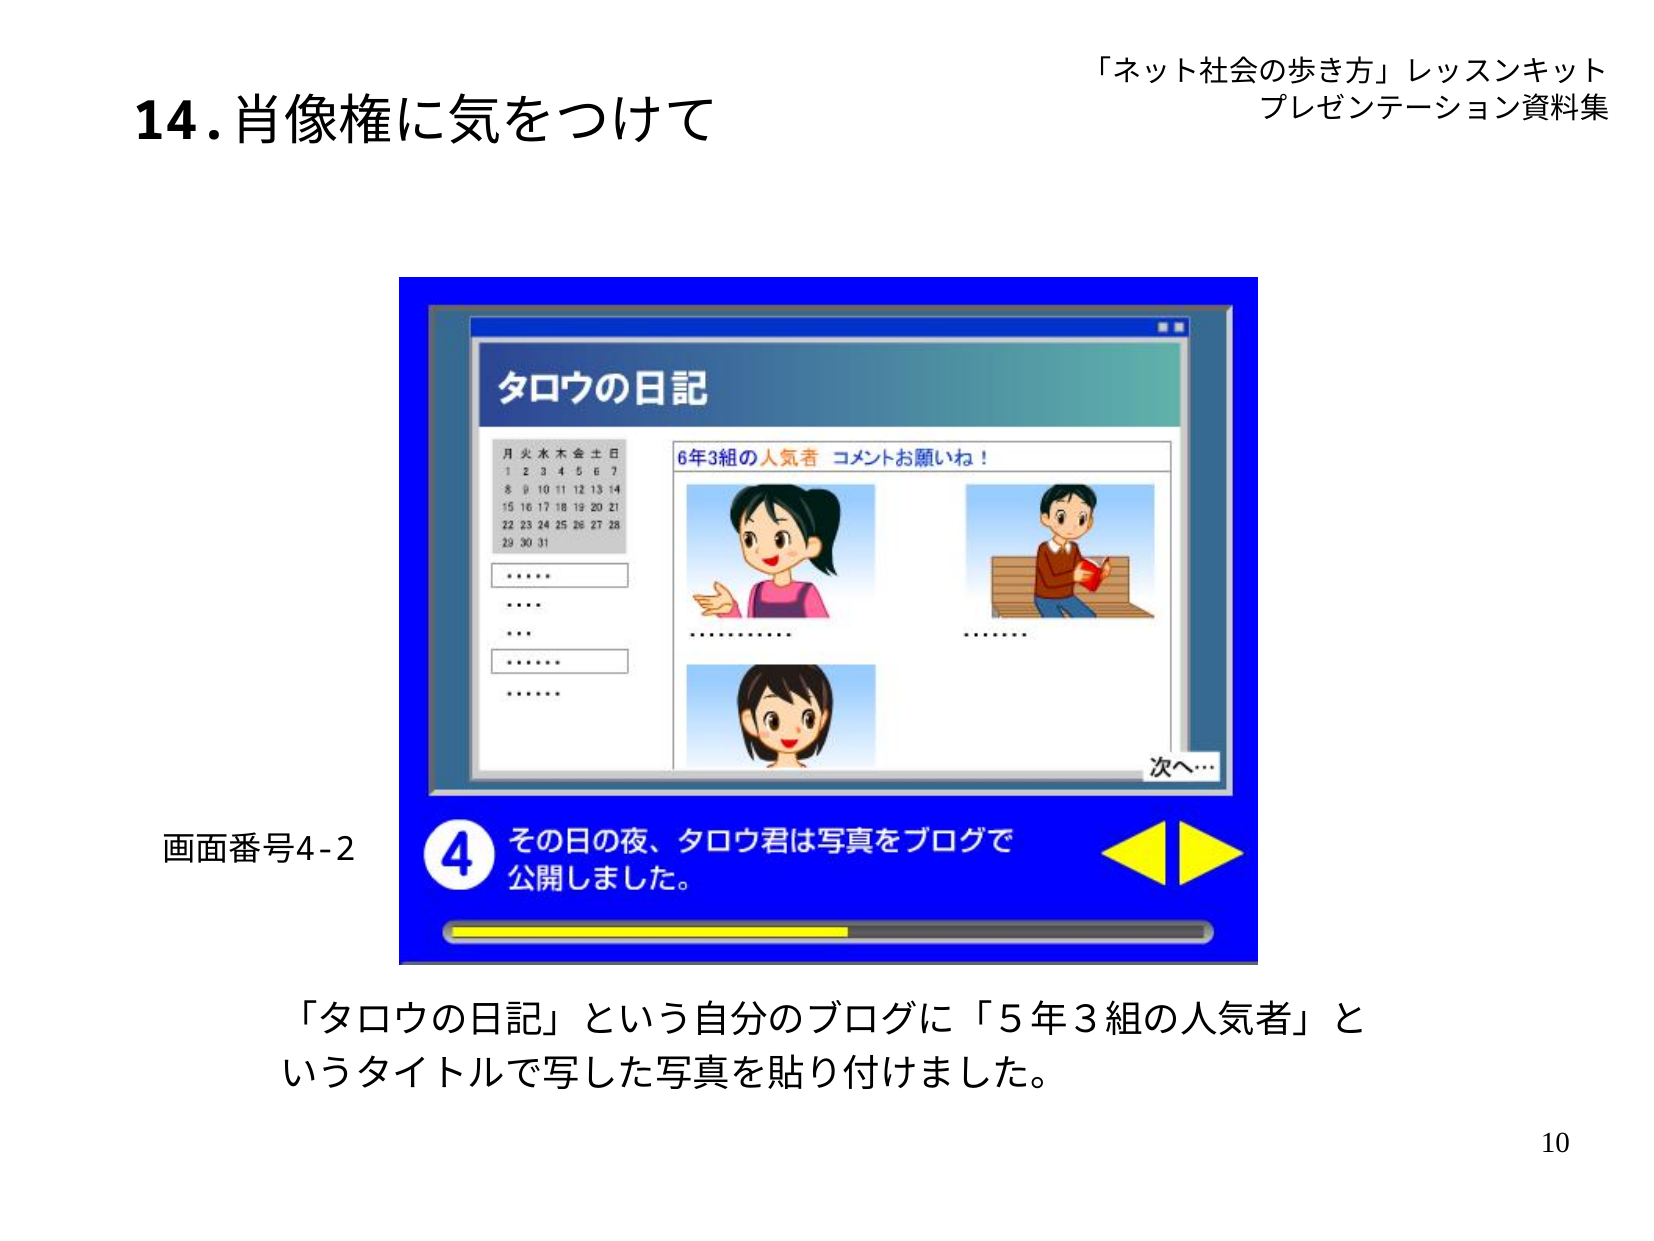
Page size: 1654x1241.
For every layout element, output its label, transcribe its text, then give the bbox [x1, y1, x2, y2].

text_box 「ネット社会の歩き方」レッスンキット プレゼンテーション資料集 [1062, 44, 1625, 134]
text_box 画面番号4-2 [147, 826, 384, 875]
picture [399, 277, 1258, 965]
text_box 「タロウの日記」という自分のブログに「５年３組の人気者」というタイトルで写した写真を貼り付けました。 [265, 981, 1418, 1105]
text_box 14.肖像権に気をつけて [118, 88, 1093, 158]
